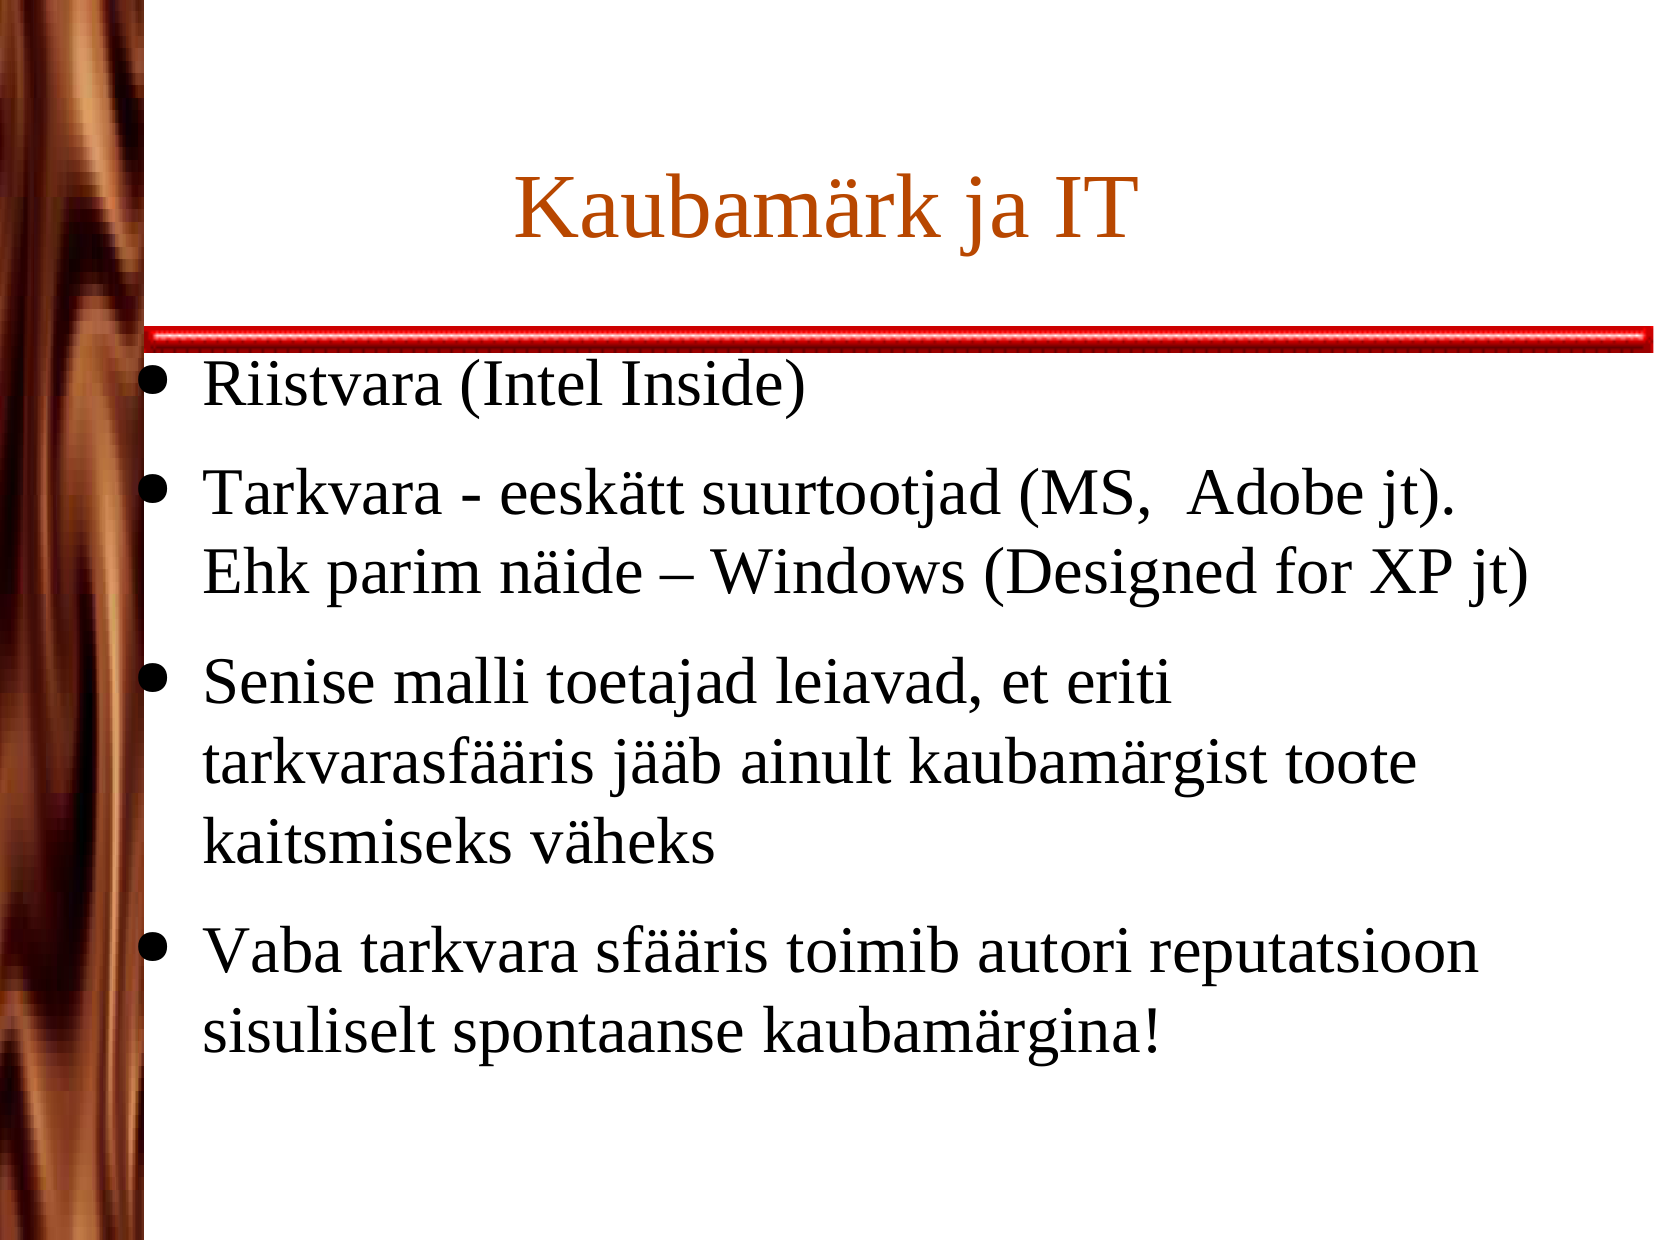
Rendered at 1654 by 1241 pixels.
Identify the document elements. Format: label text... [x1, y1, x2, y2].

title Kaubamärk ja IT [121, 100, 1533, 312]
picture [0, 0, 1654, 1240]
list Riistvara (Intel Inside) Tarkvara - eeskätt suurtootjad (MS, Adobe jt). Ehk parim näide – Windows (Designed for XP jt) Senise malli toetajad leiavad, et eriti tarkvarasfääris jääb ainult kaubamärgist toote kaitsmiseks väheks Vaba tarkvara sfääris toimib autori reputatsioon sisuliselt spontaanse kaubamärgina! [121, 344, 1576, 1126]
